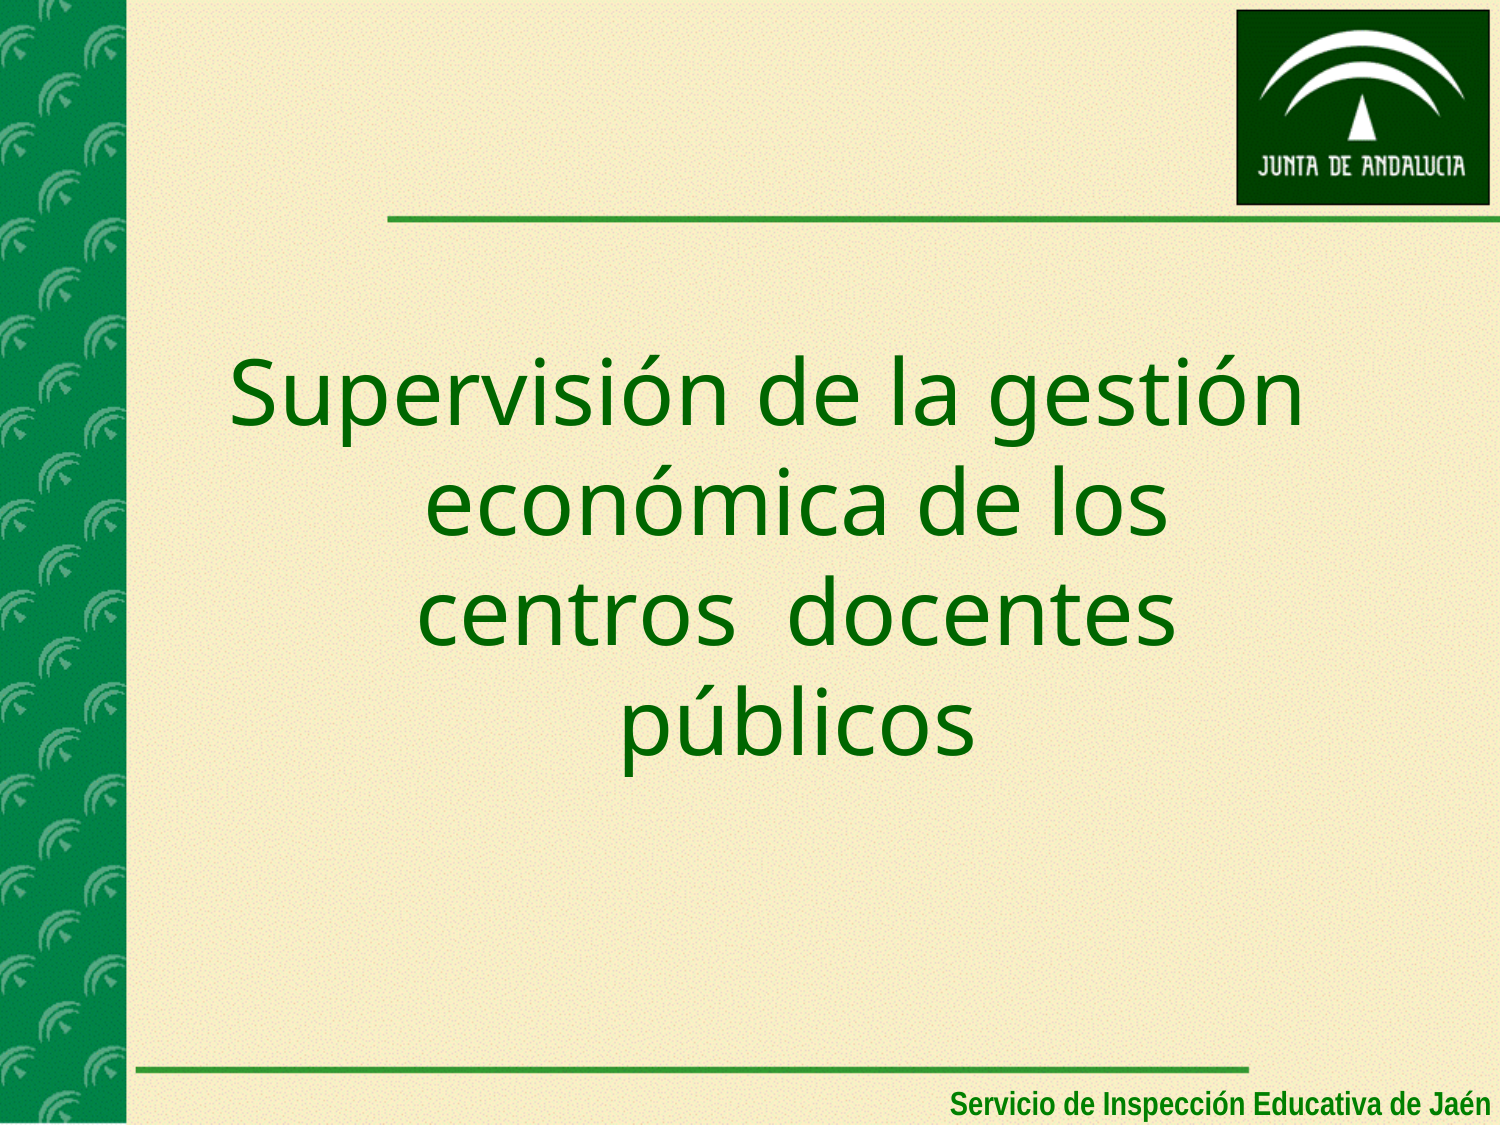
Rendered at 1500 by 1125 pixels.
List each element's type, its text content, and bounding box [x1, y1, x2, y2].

text_box Supervisión de la gestión económica de los centros docentes públicos [183, 326, 1353, 782]
text_box Servicio de Inspección Educativa de Jaén [934, 1073, 1500, 1125]
picture [0, 0, 1500, 1125]
